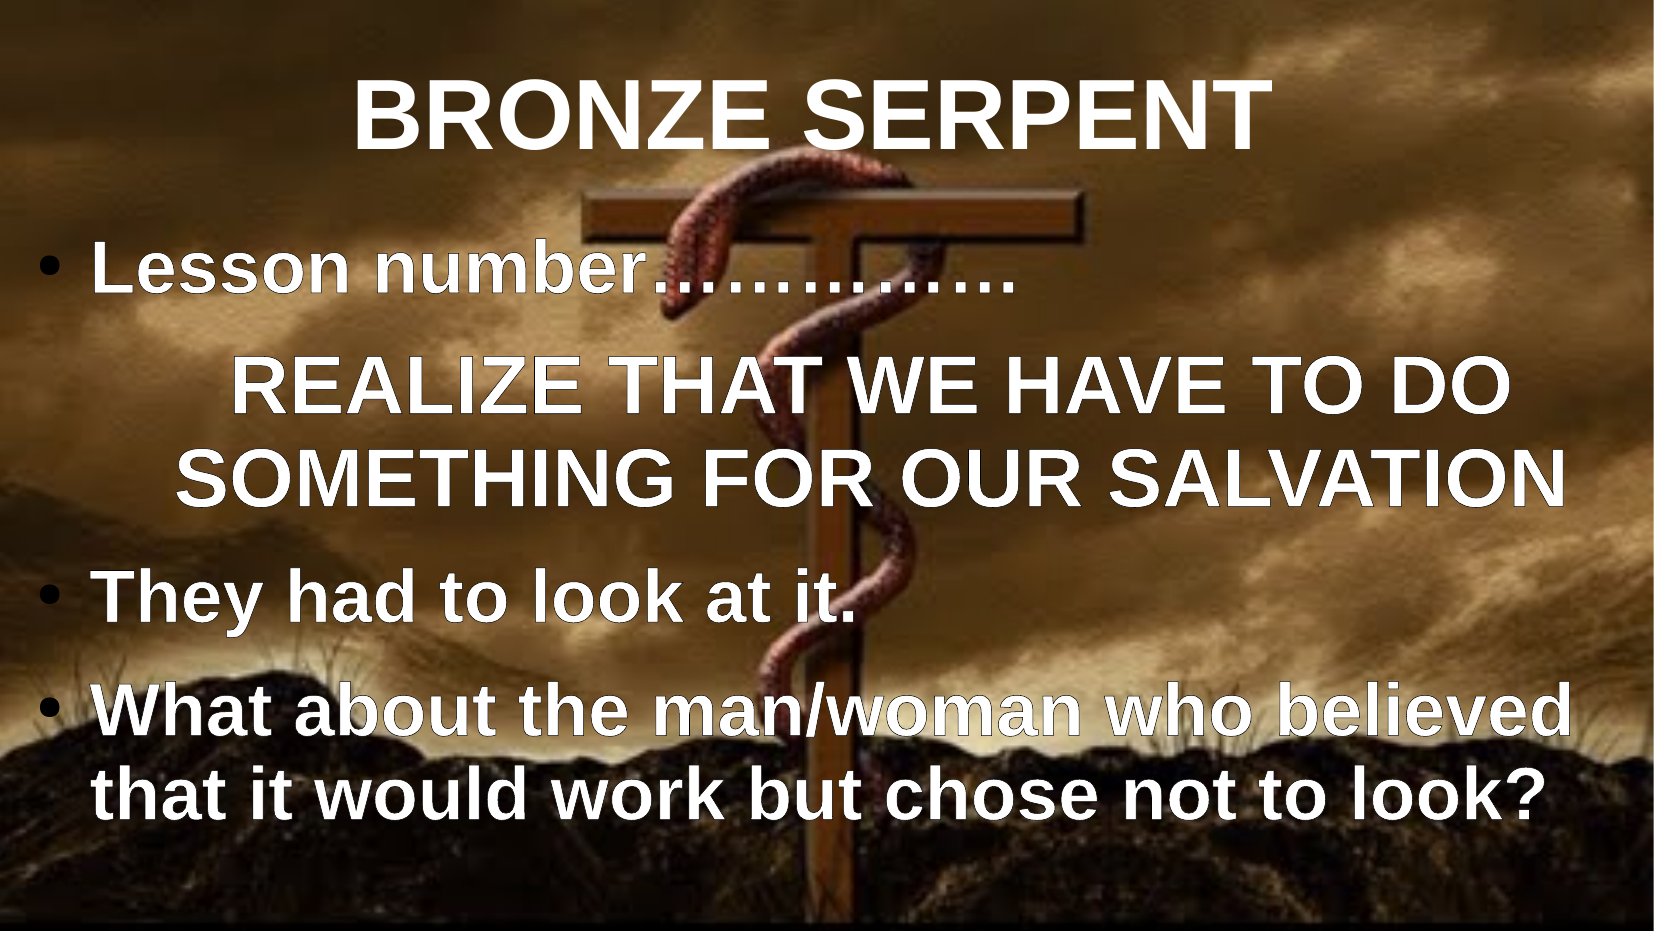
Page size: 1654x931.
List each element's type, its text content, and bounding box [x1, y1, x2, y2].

list Lesson number…………… REALIZE THAT WE HAVE TO DO SOMETHING FOR OUR SALVATION They had to look at it. What about the man/woman who believed that it would work but chose not to look? [18, 225, 1654, 900]
picture [0, 0, 1654, 931]
title BRONZE SERPENT [82, 37, 1571, 193]
